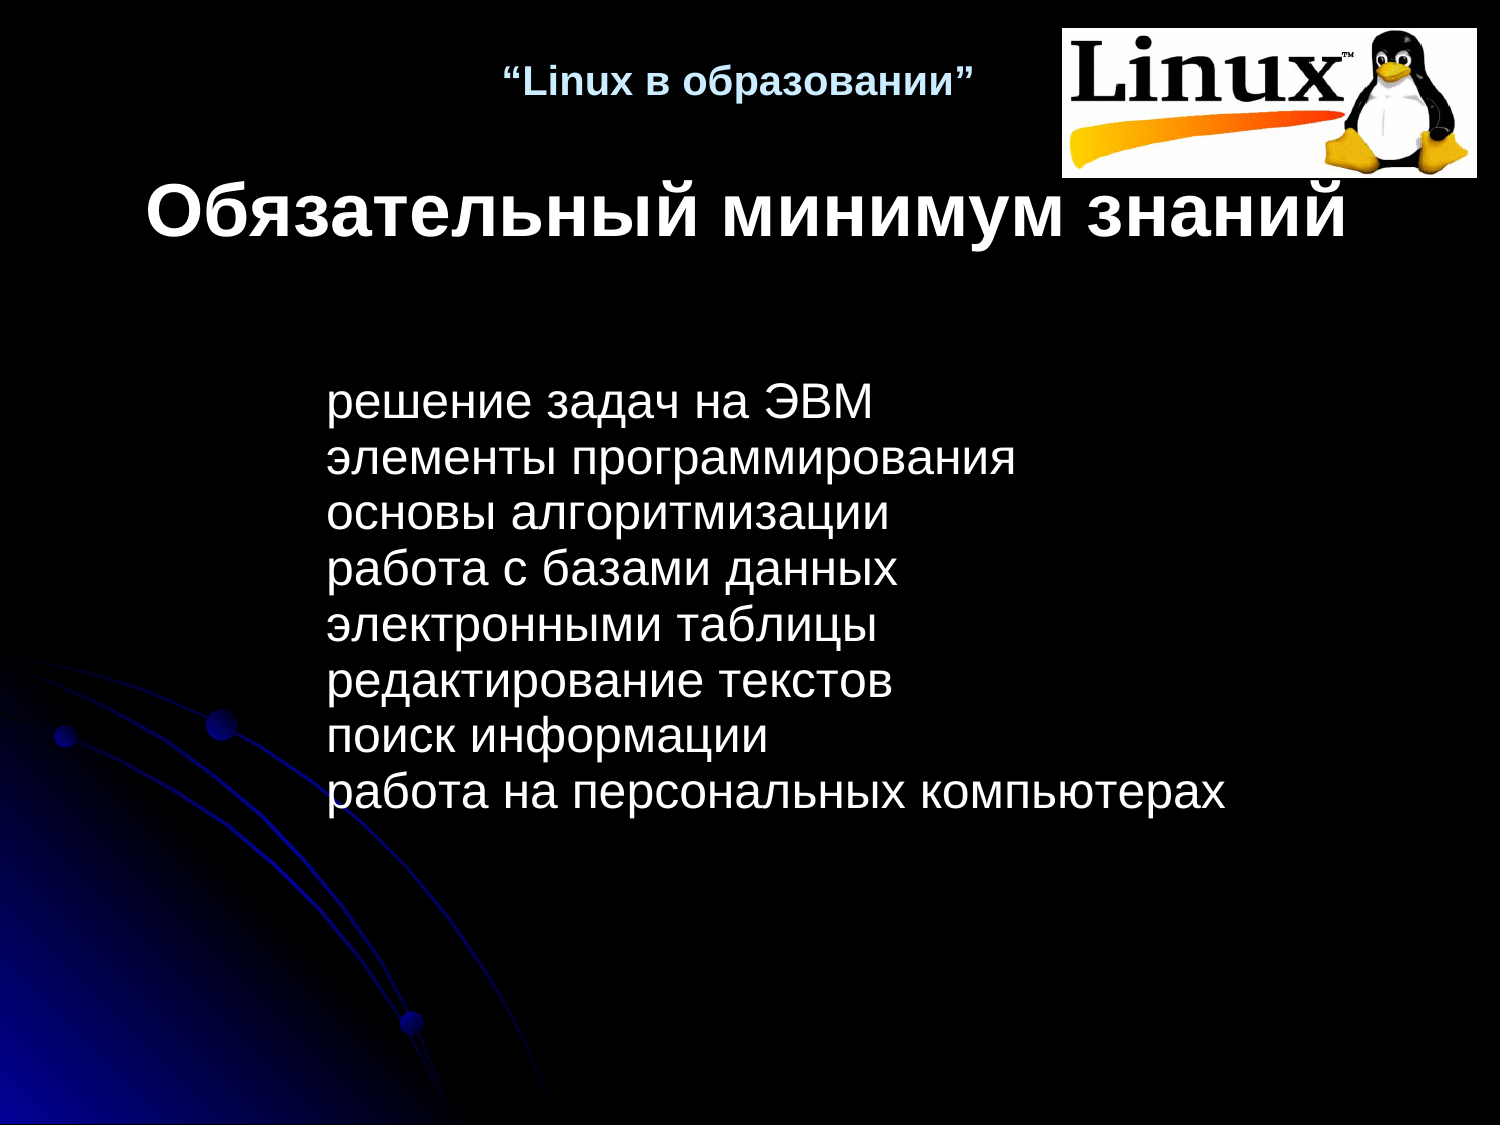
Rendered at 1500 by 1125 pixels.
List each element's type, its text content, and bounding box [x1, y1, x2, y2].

text_box “Linux в образовании” [442, 49, 1034, 114]
picture [1062, 28, 1477, 178]
text_box решение задач на ЭВМ элементы программирования основы алгоритмизации работа с базами данных электронными таблицы редактирование текстов поиск информации работа на персональных компьютерах [222, 365, 1242, 939]
text_box Обязательный минимум знаний [130, 160, 1364, 261]
